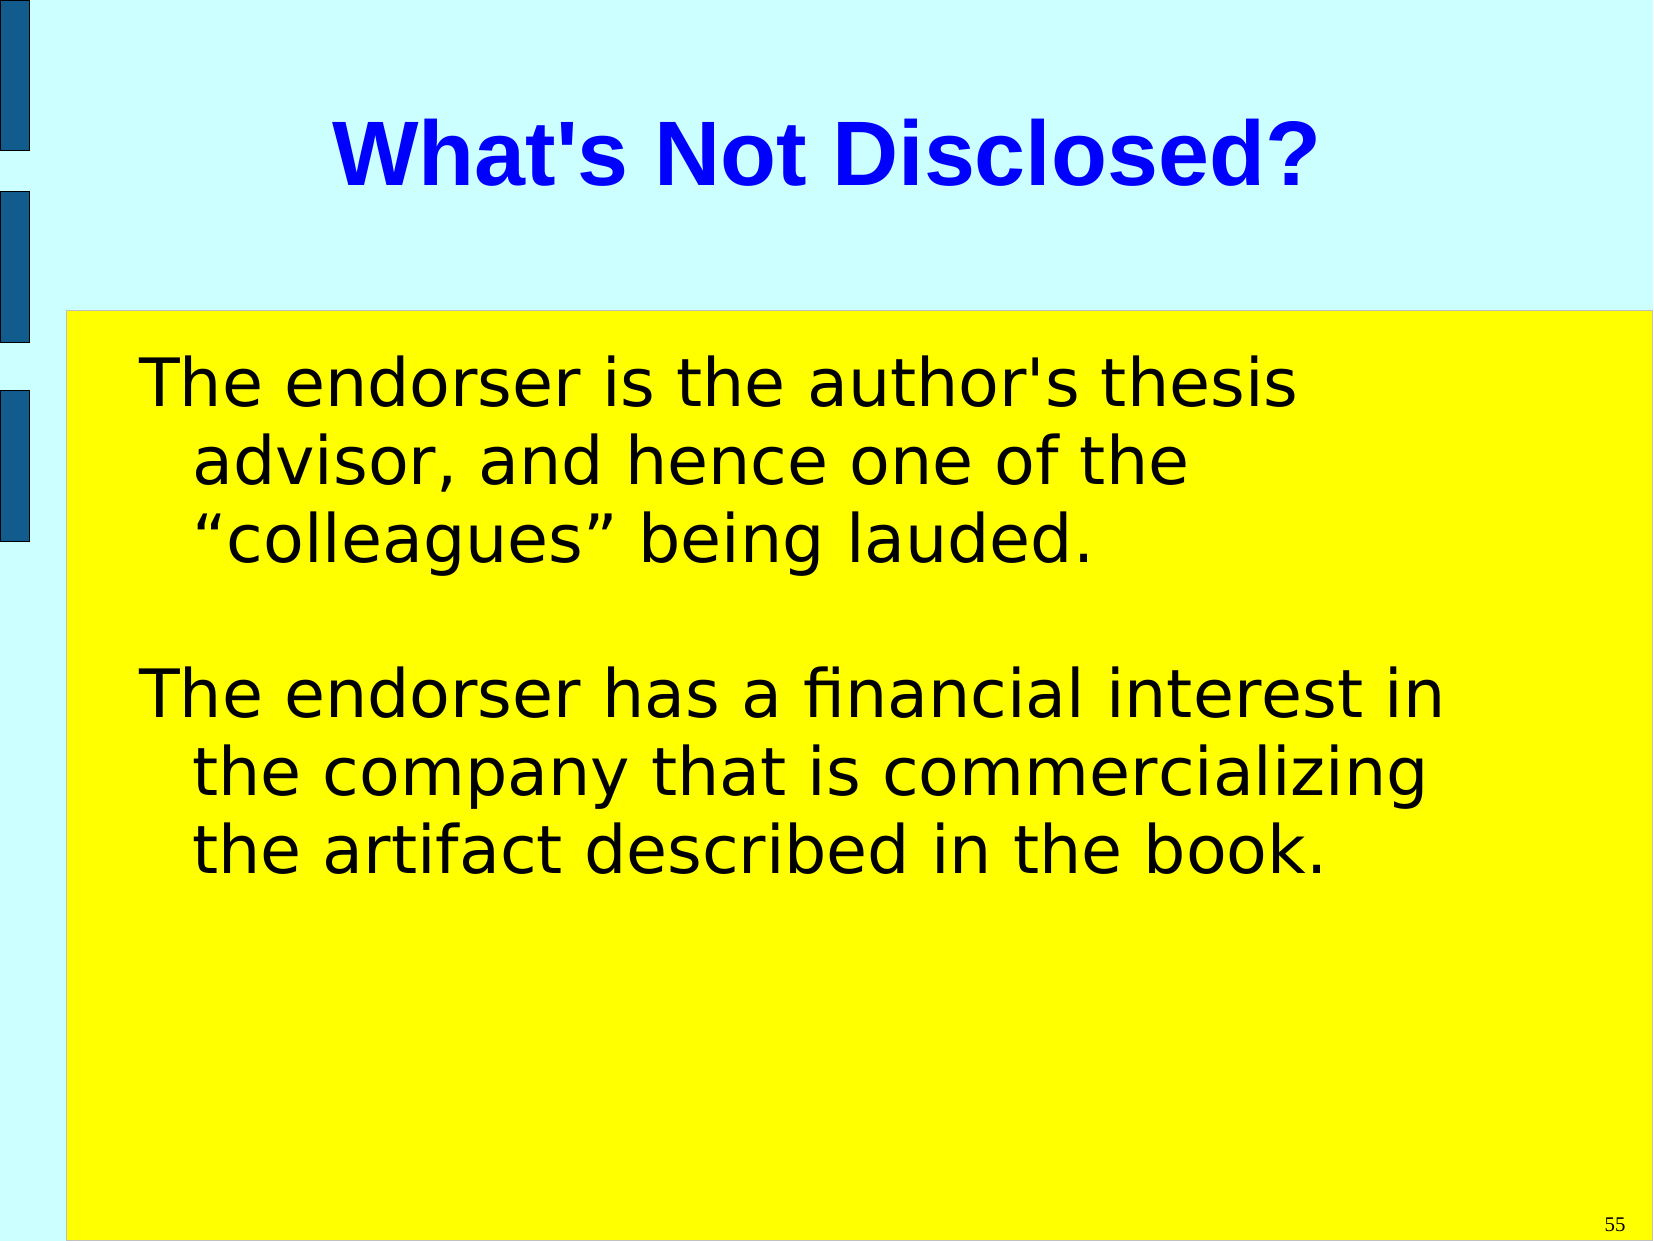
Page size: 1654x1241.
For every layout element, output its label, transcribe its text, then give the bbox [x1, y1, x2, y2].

title What's Not Disclosed? [121, 49, 1534, 258]
list The endorser is the author's thesis advisor, and hence one of the “colleagues” being lauded. The endorser has a financial interest in the company that is commercializing the artifact described in the book. [121, 344, 1534, 1127]
